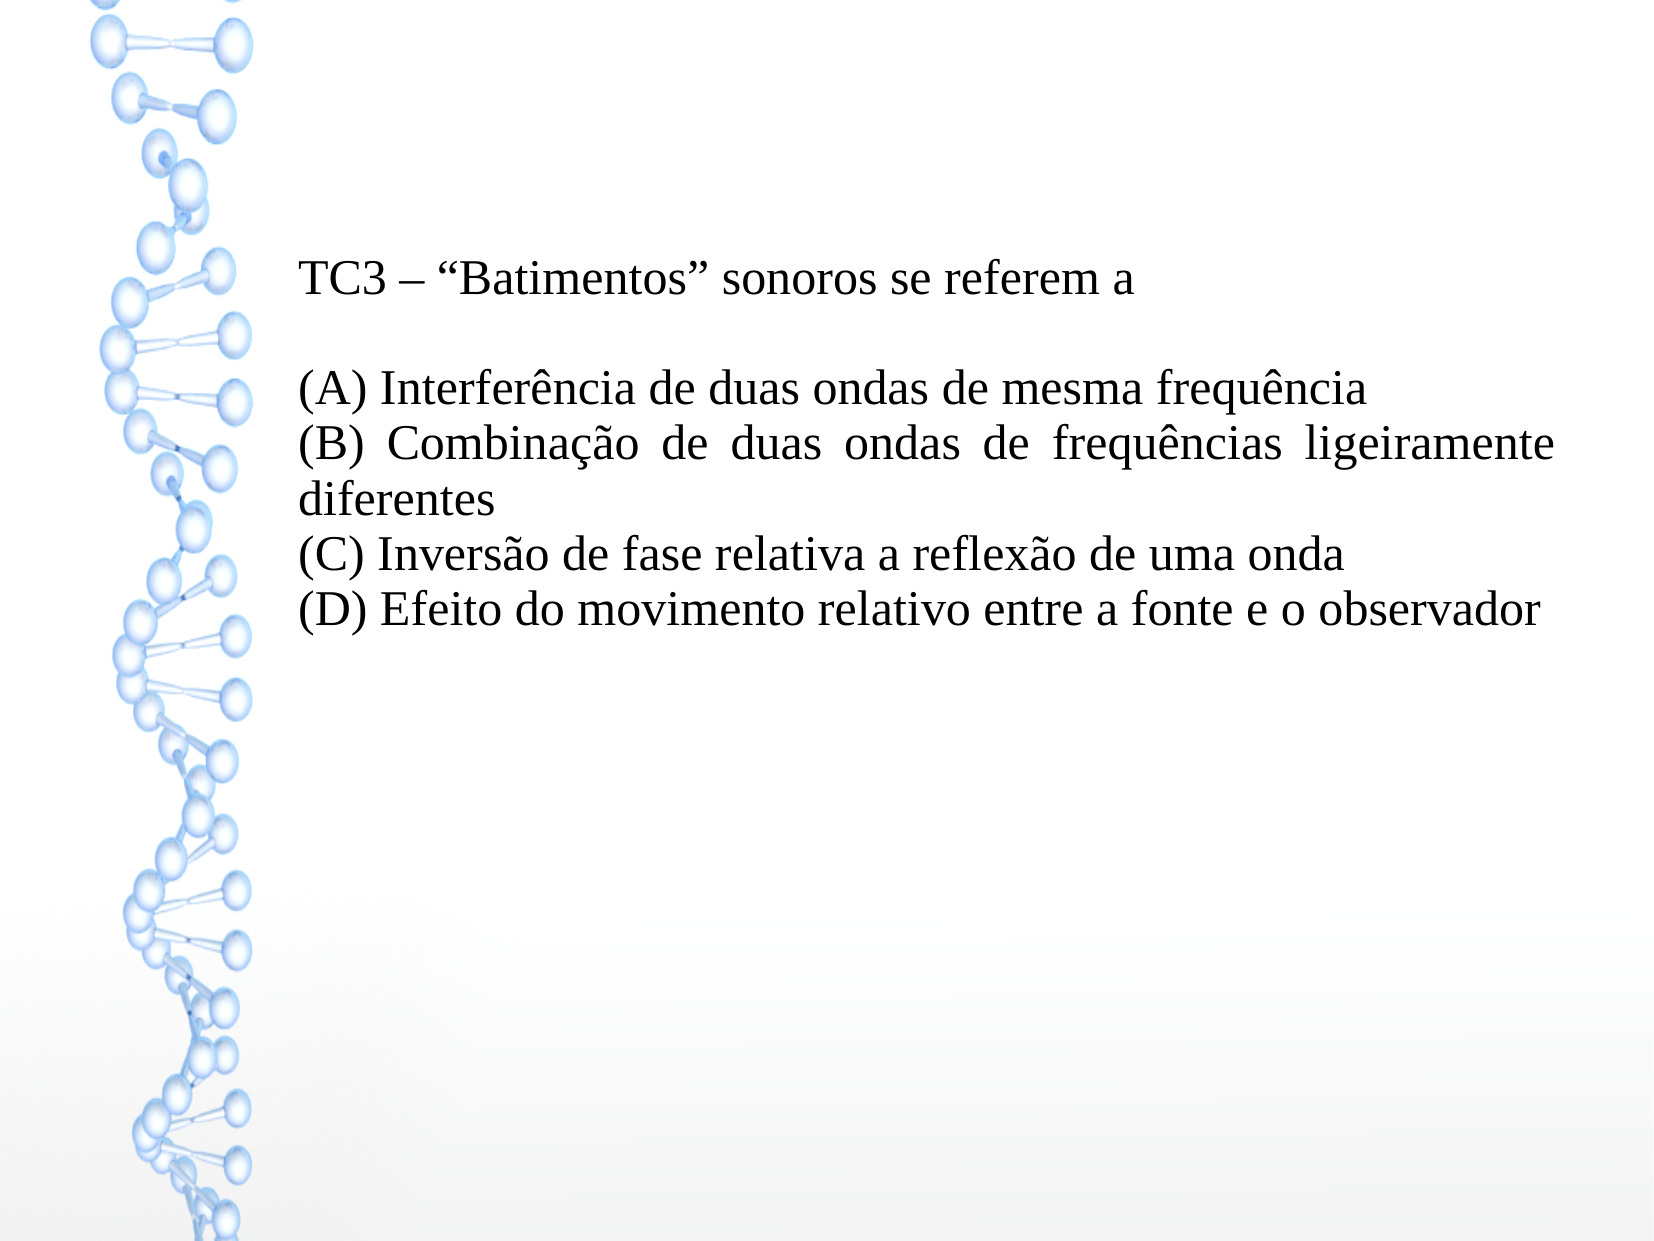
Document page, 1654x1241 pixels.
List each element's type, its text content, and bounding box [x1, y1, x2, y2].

picture [0, 0, 1654, 1241]
text_box TC3 – “Batimentos” sonoros se referem a (A) Interferência de duas ondas de mesma frequência (B) Combinação de duas ondas de frequências ligeiramente diferentes (C) Inversão de fase relativa a reflexão de uma onda (D) Efeito do movimento relativo entre a fonte e o observador [283, 242, 1571, 648]
